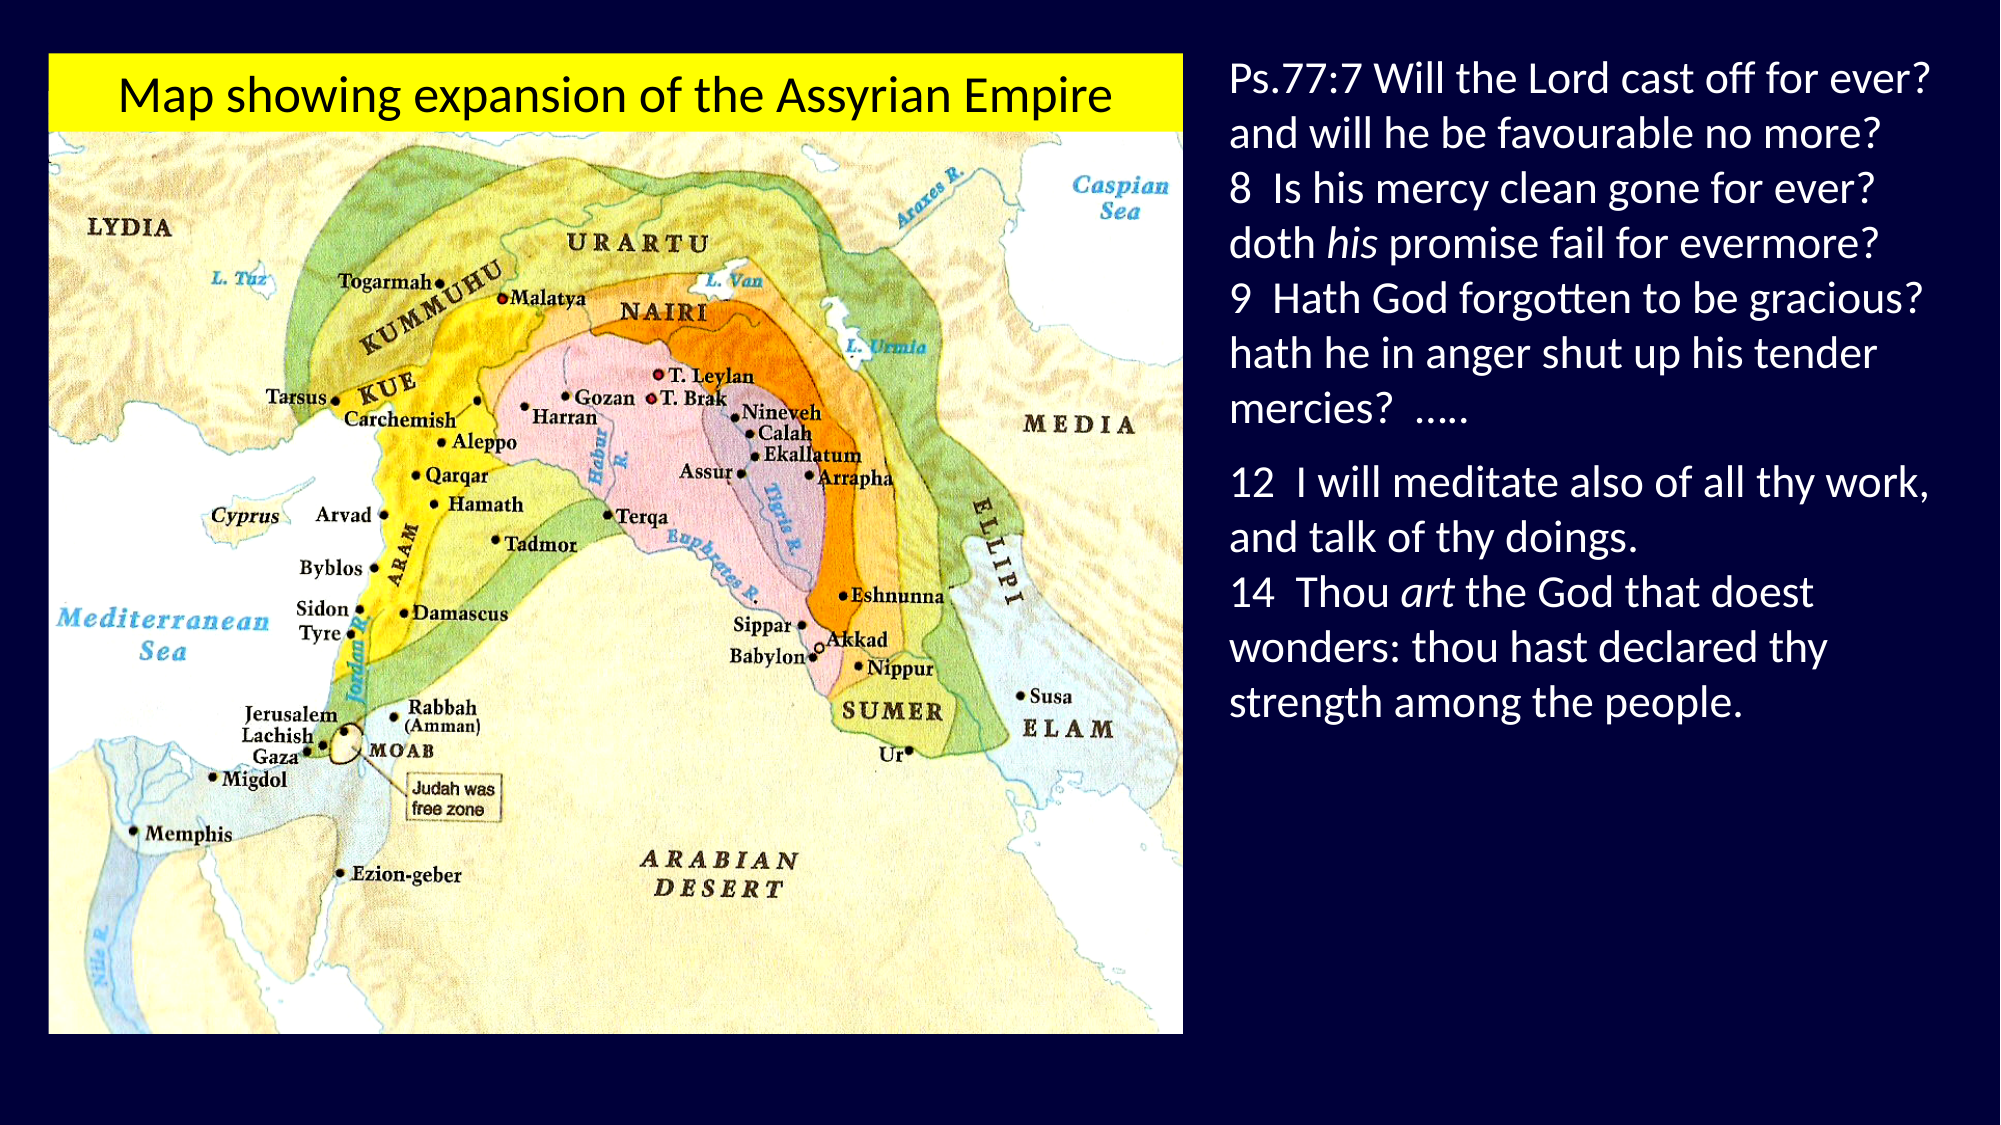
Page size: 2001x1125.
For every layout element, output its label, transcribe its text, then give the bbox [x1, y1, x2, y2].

picture [48, 132, 1183, 1034]
text_box Map showing expansion of the Assyrian Empire [48, 53, 1183, 132]
text_box 12 I will meditate also of all thy work, and talk of thy doings. 14 Thou art the God that doest wonders: thou hast declared thy strength among the people. [1213, 444, 1966, 737]
text_box Ps.77:7 Will the Lord cast off for ever? and will he be favourable no more? 8 Is his mercy clean gone for ever? doth his promise fail for evermore? 9 Hath God forgotten to be gracious? hath he in anger shut up his tender mercies? ….. [1214, 40, 1966, 440]
